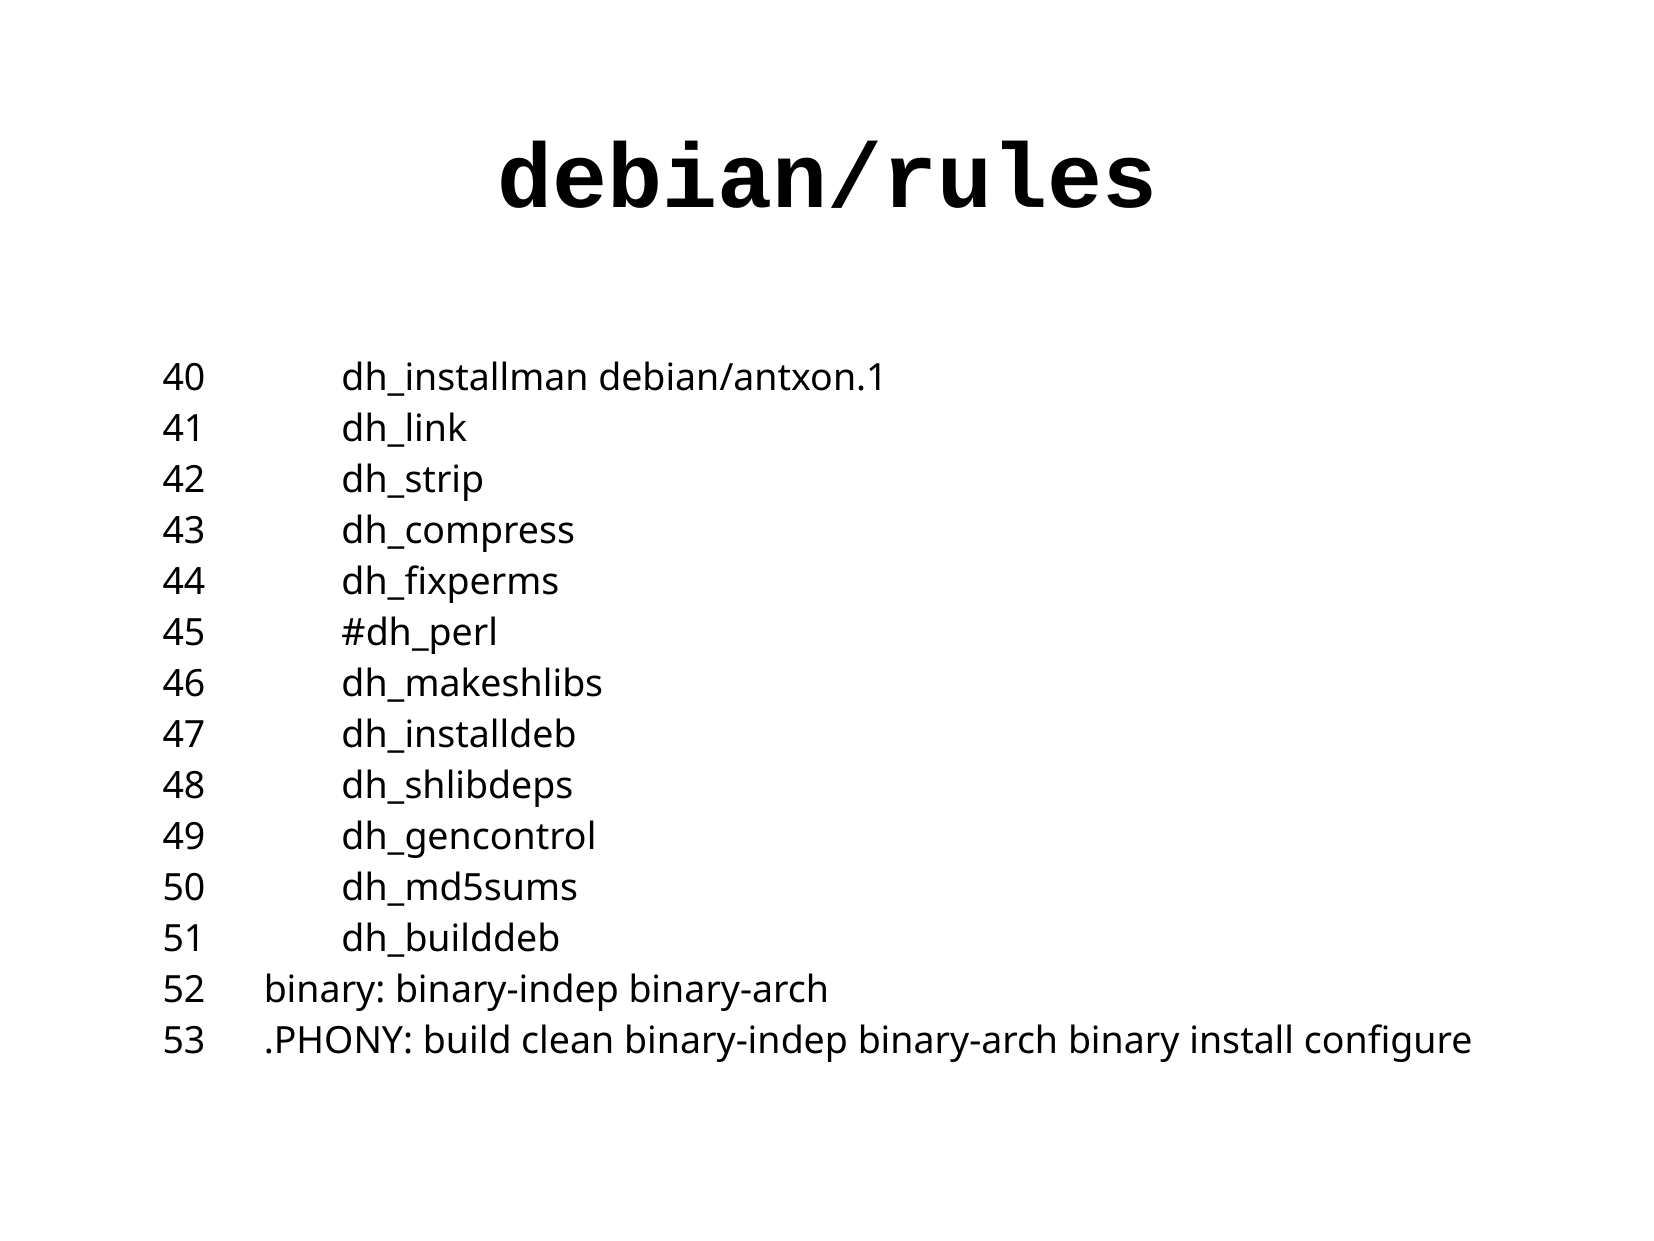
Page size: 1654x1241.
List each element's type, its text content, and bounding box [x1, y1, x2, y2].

list 40 dh_installman debian/antxon.1 41 dh_link 42 dh_strip 43 dh_compress 44 dh_fixperms 45 #dh_perl 46 dh_makeshlibs 47 dh_installdeb 48 dh_shlibdeps 49 dh_gencontrol 50 dh_md5sums 51 dh_builddeb 52 binary: binary-indep binary-arch 53 .PHONY: build clean binary-indep binary-arch binary install configure [77, 342, 1609, 1125]
title debian/rules [121, 102, 1534, 311]
